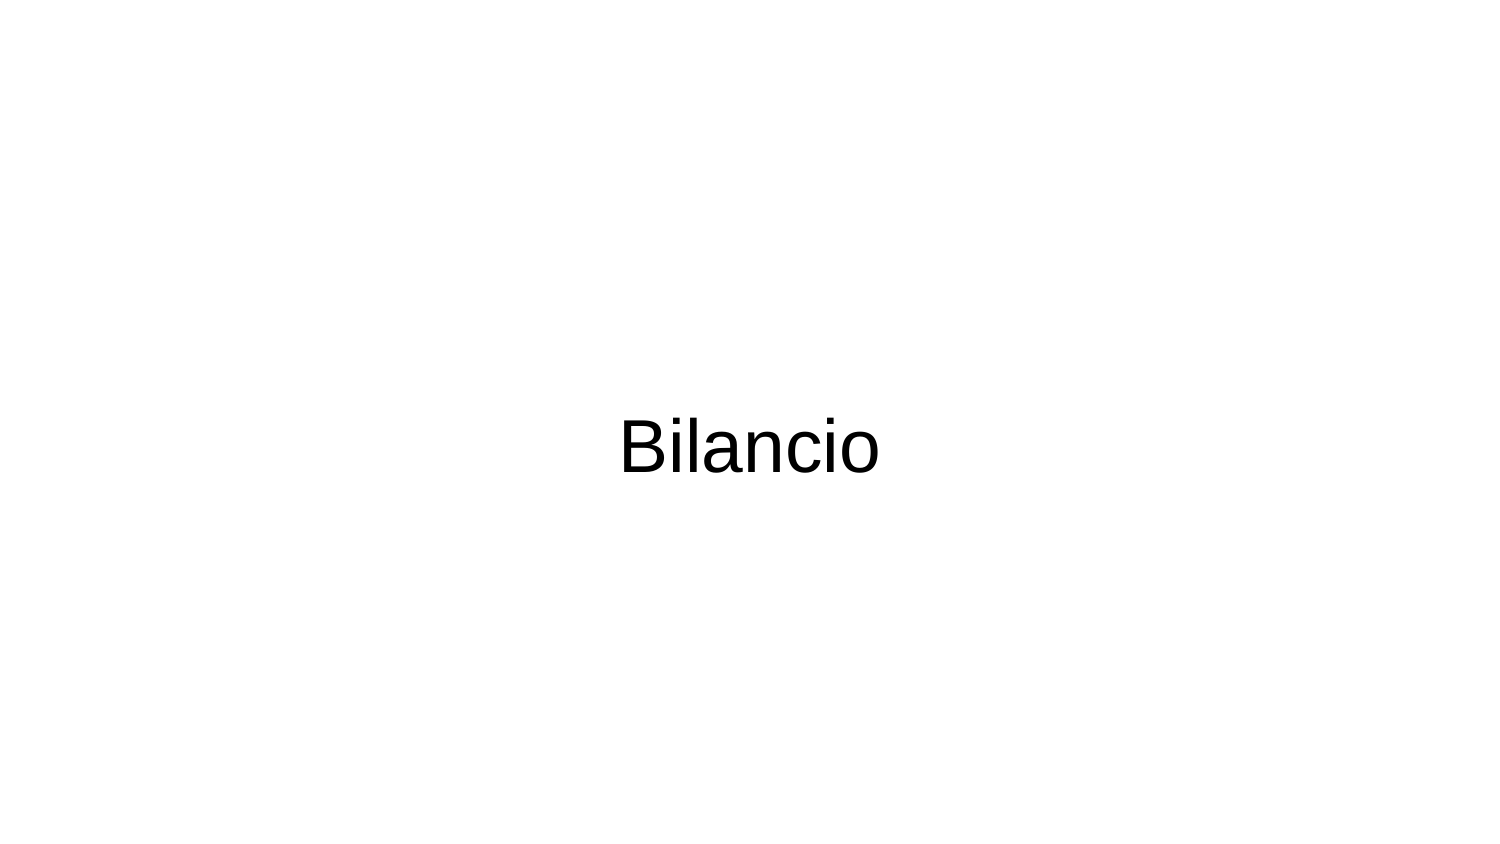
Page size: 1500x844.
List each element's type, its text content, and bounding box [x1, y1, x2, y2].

title Bilancio [51, 352, 1449, 532]
